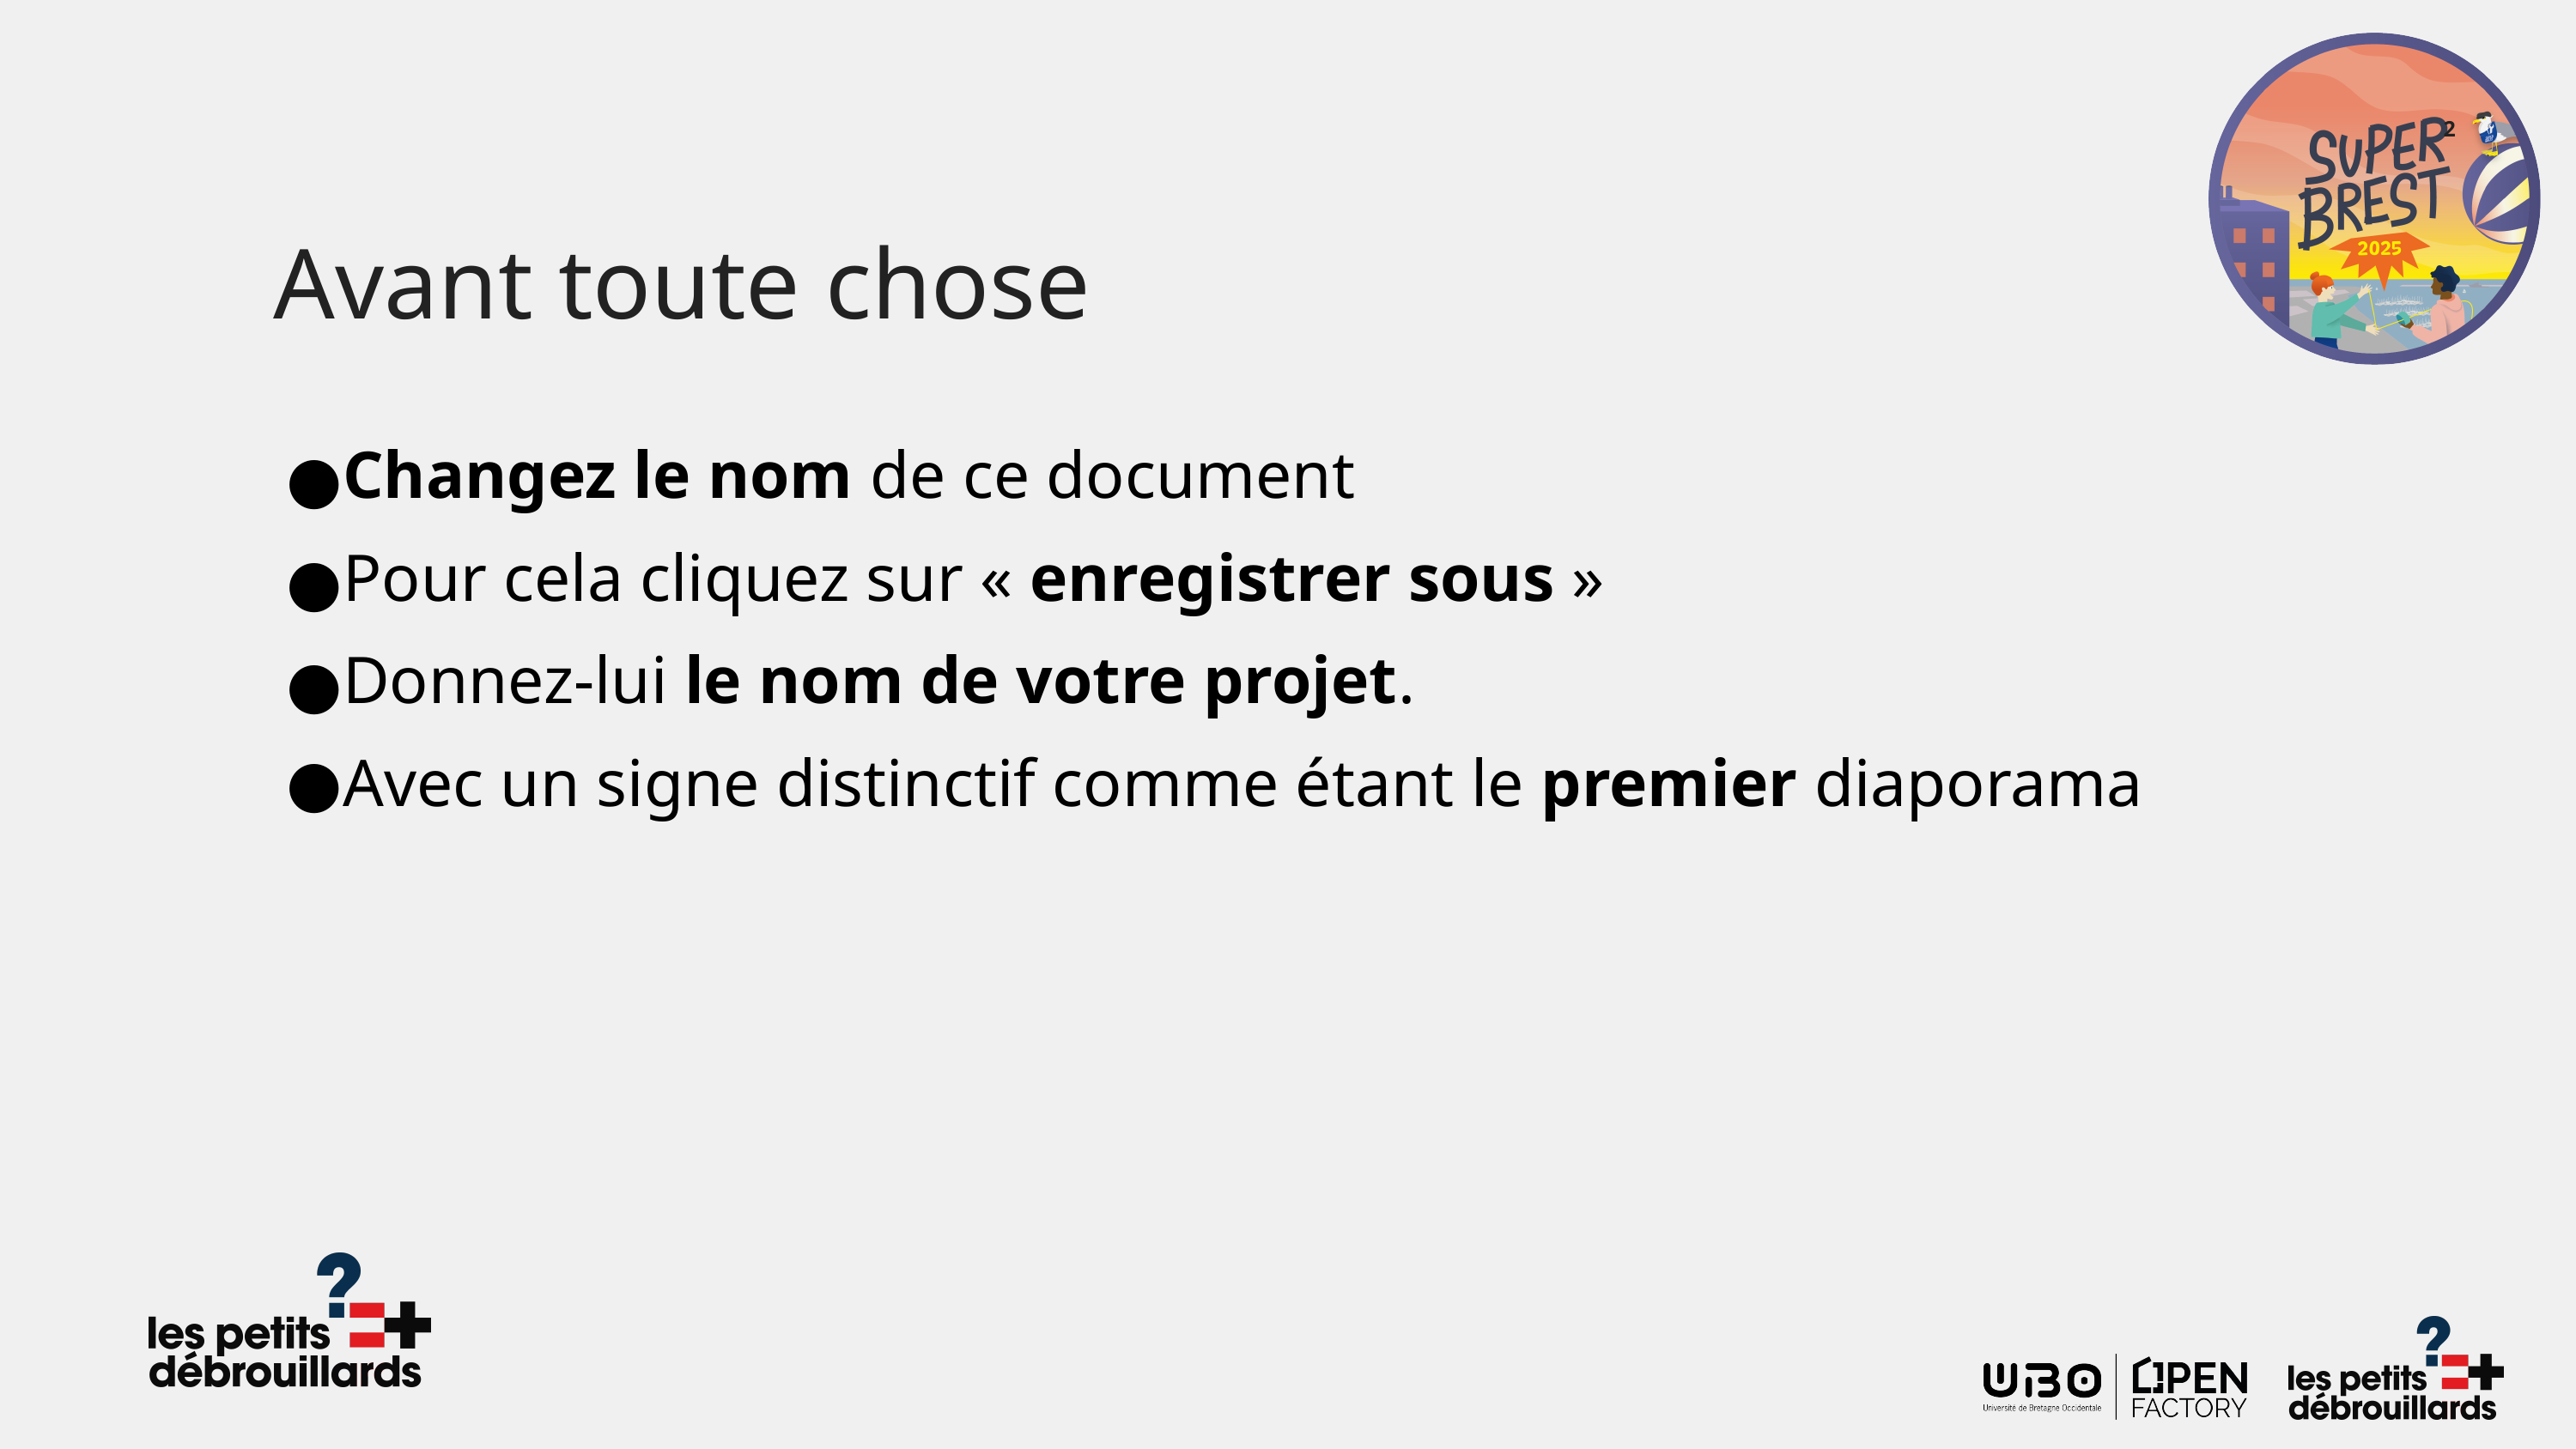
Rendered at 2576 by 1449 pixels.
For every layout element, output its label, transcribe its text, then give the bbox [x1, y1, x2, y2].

list Changez le nom de ce document Pour cela cliquez sur « enregistrer sous » Donnez-lui le nom de votre projet. Avec un signe distinctif comme étant le premier diaporama [275, 433, 2188, 1122]
slide_number <numéro> [2307, 93, 2456, 145]
title Avant toute chose [273, 217, 1741, 434]
picture [149, 1252, 431, 1387]
picture [1984, 1354, 2247, 1420]
picture [2208, 33, 2541, 365]
picture [2288, 1316, 2504, 1420]
